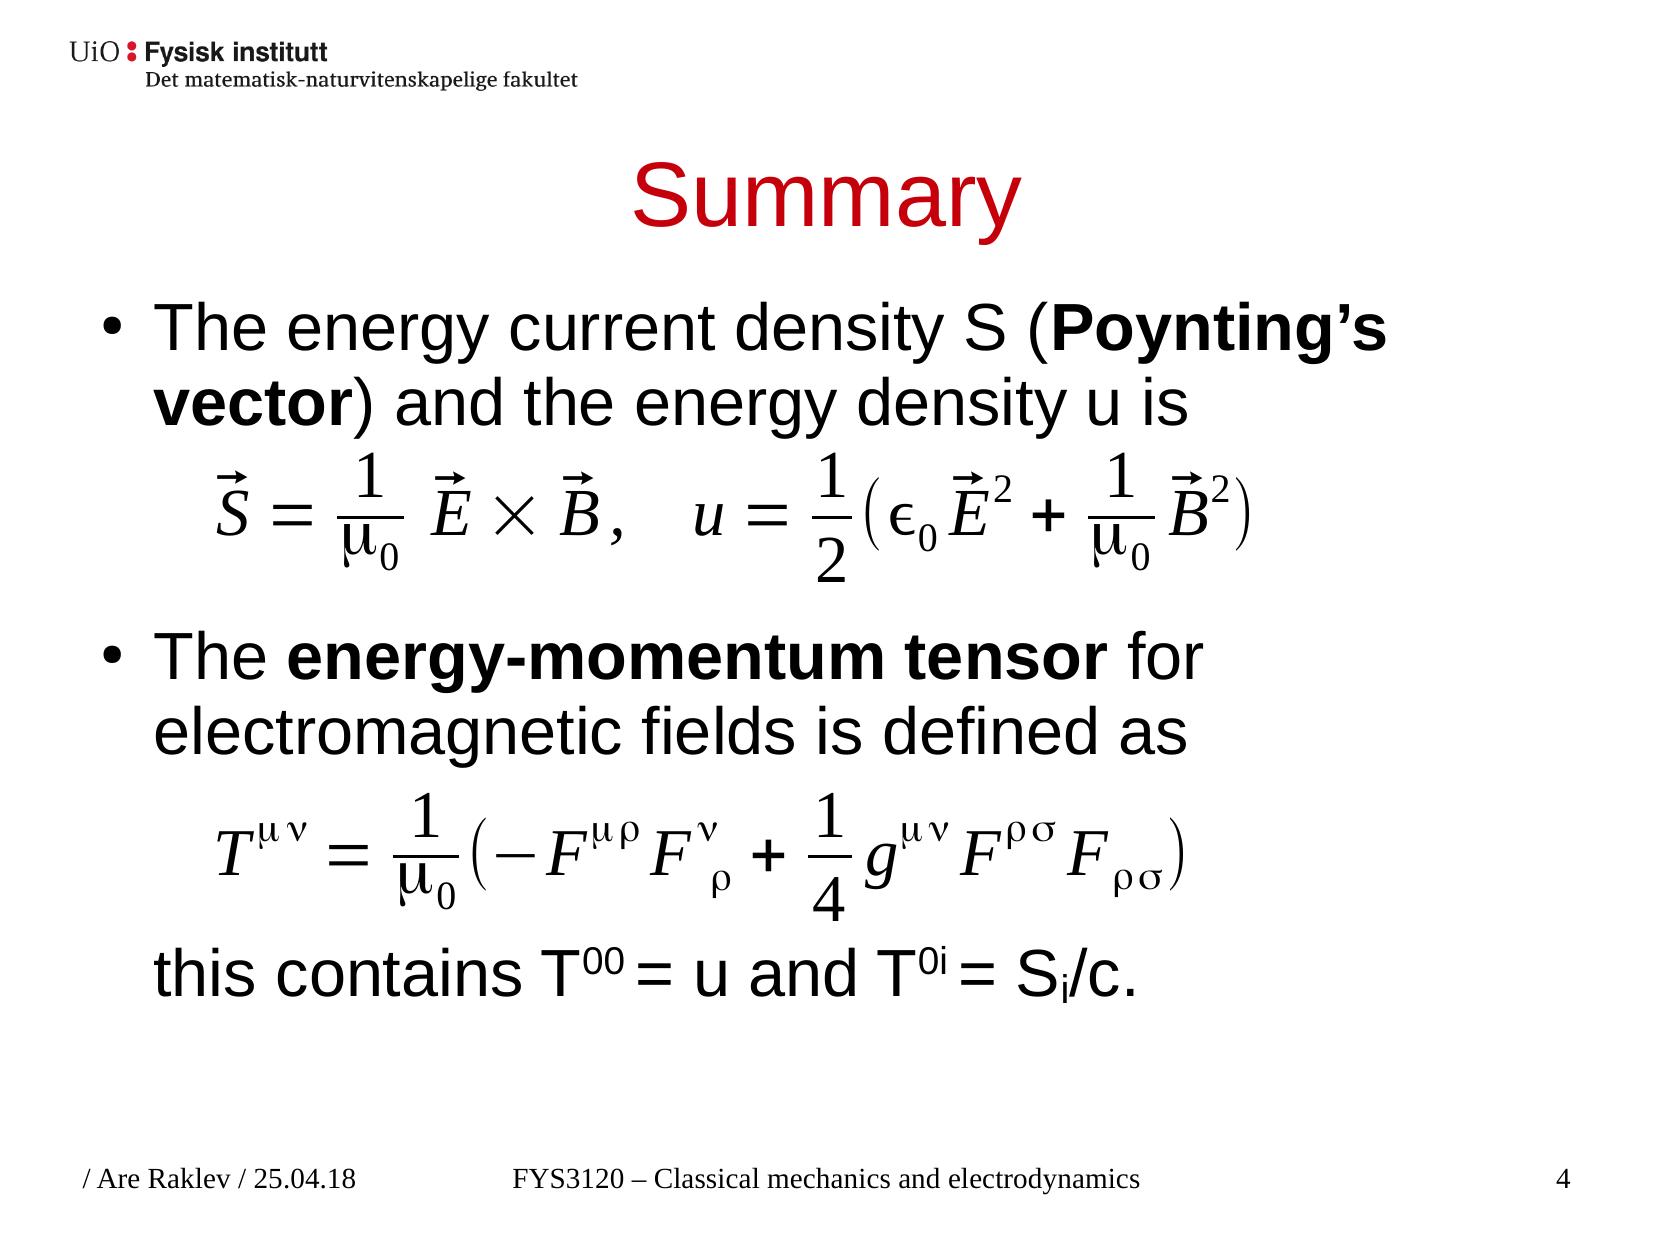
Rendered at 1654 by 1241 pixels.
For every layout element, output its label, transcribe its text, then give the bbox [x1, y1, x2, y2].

list The energy current density S (Poynting’s vector) and the energy density u is The energy-momentum tensor for electromagnetic fields is defined as this contains T00 = u and T0i = Si/c. [82, 290, 1571, 1147]
picture [68, 37, 581, 93]
title Summary [82, 90, 1571, 290]
chart [207, 776, 1196, 936]
chart [207, 437, 1262, 597]
